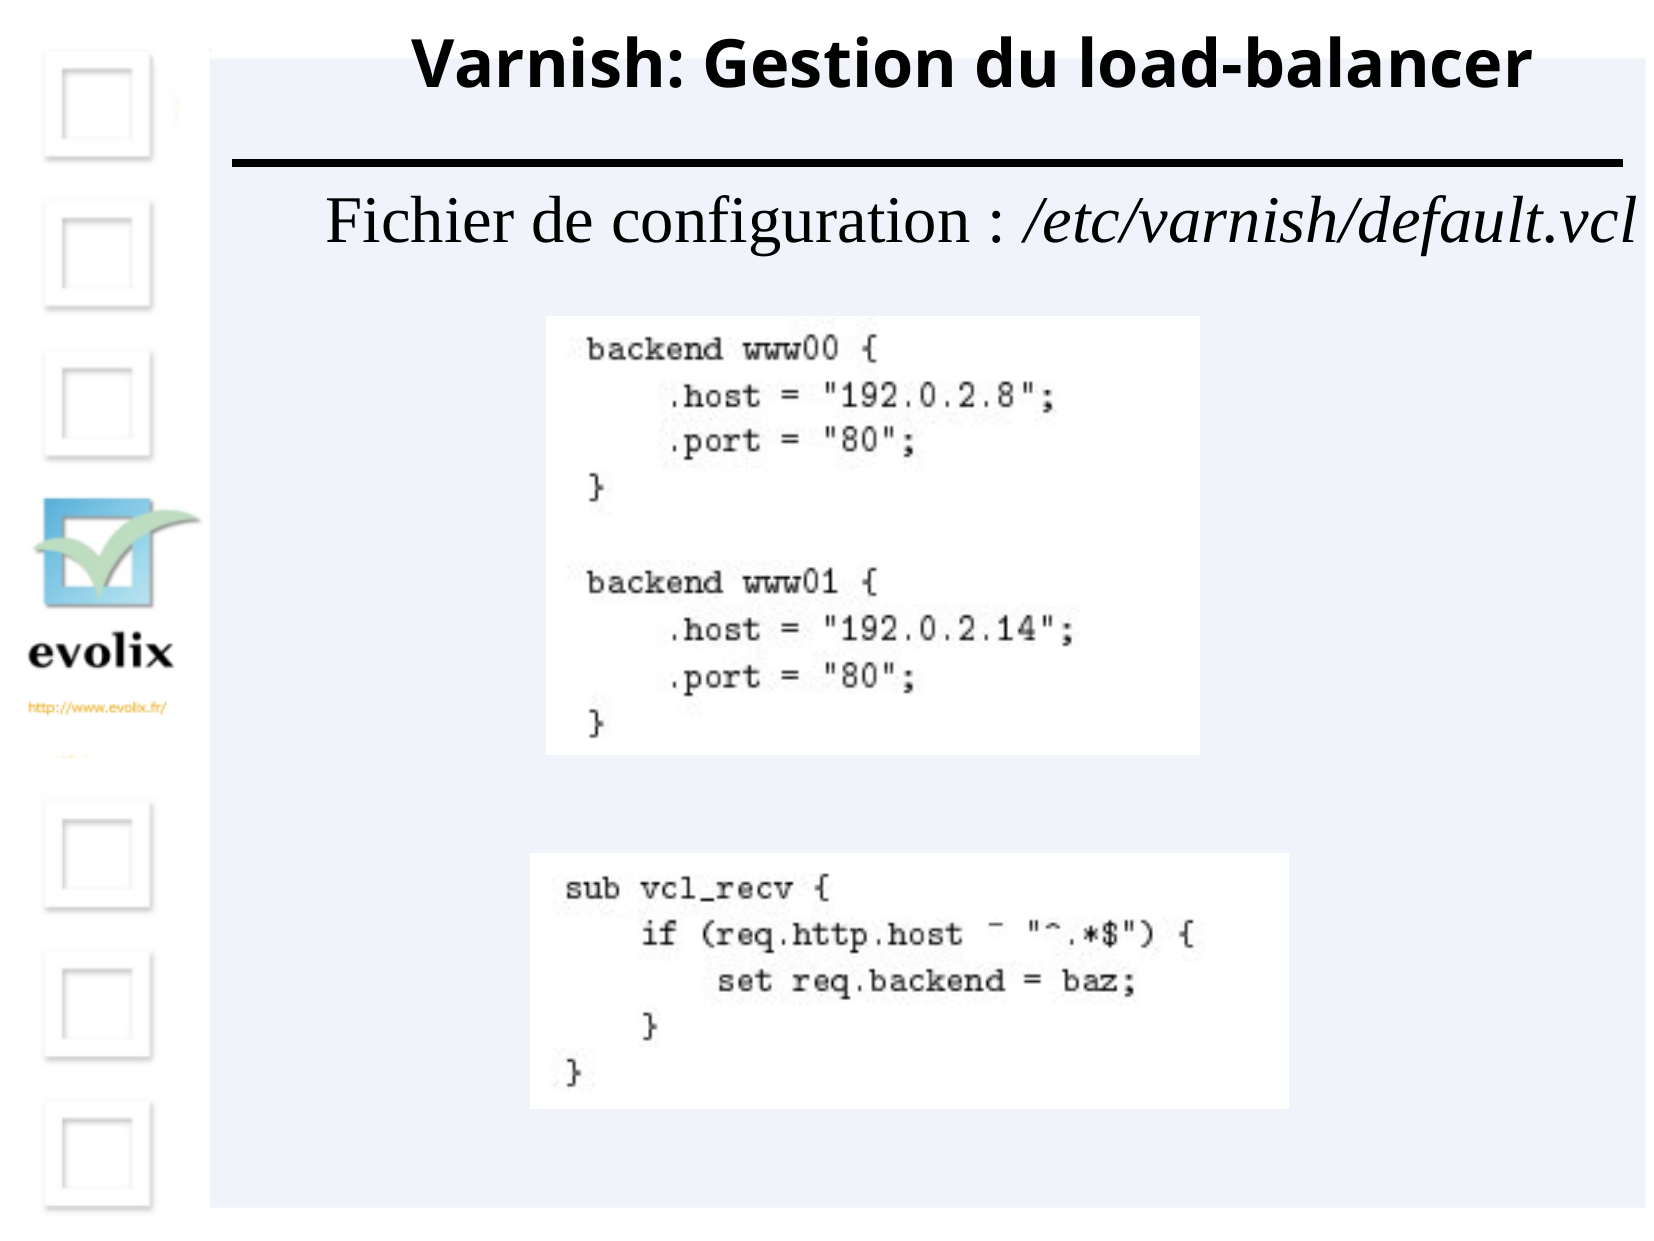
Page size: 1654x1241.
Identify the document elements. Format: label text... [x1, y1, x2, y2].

picture [0, 49, 1654, 1218]
title Varnish: Gestion du load-balancer [360, 0, 1603, 124]
subtitle Fichier de configuration : /etc/varnish/default.vcl [250, 176, 1654, 339]
